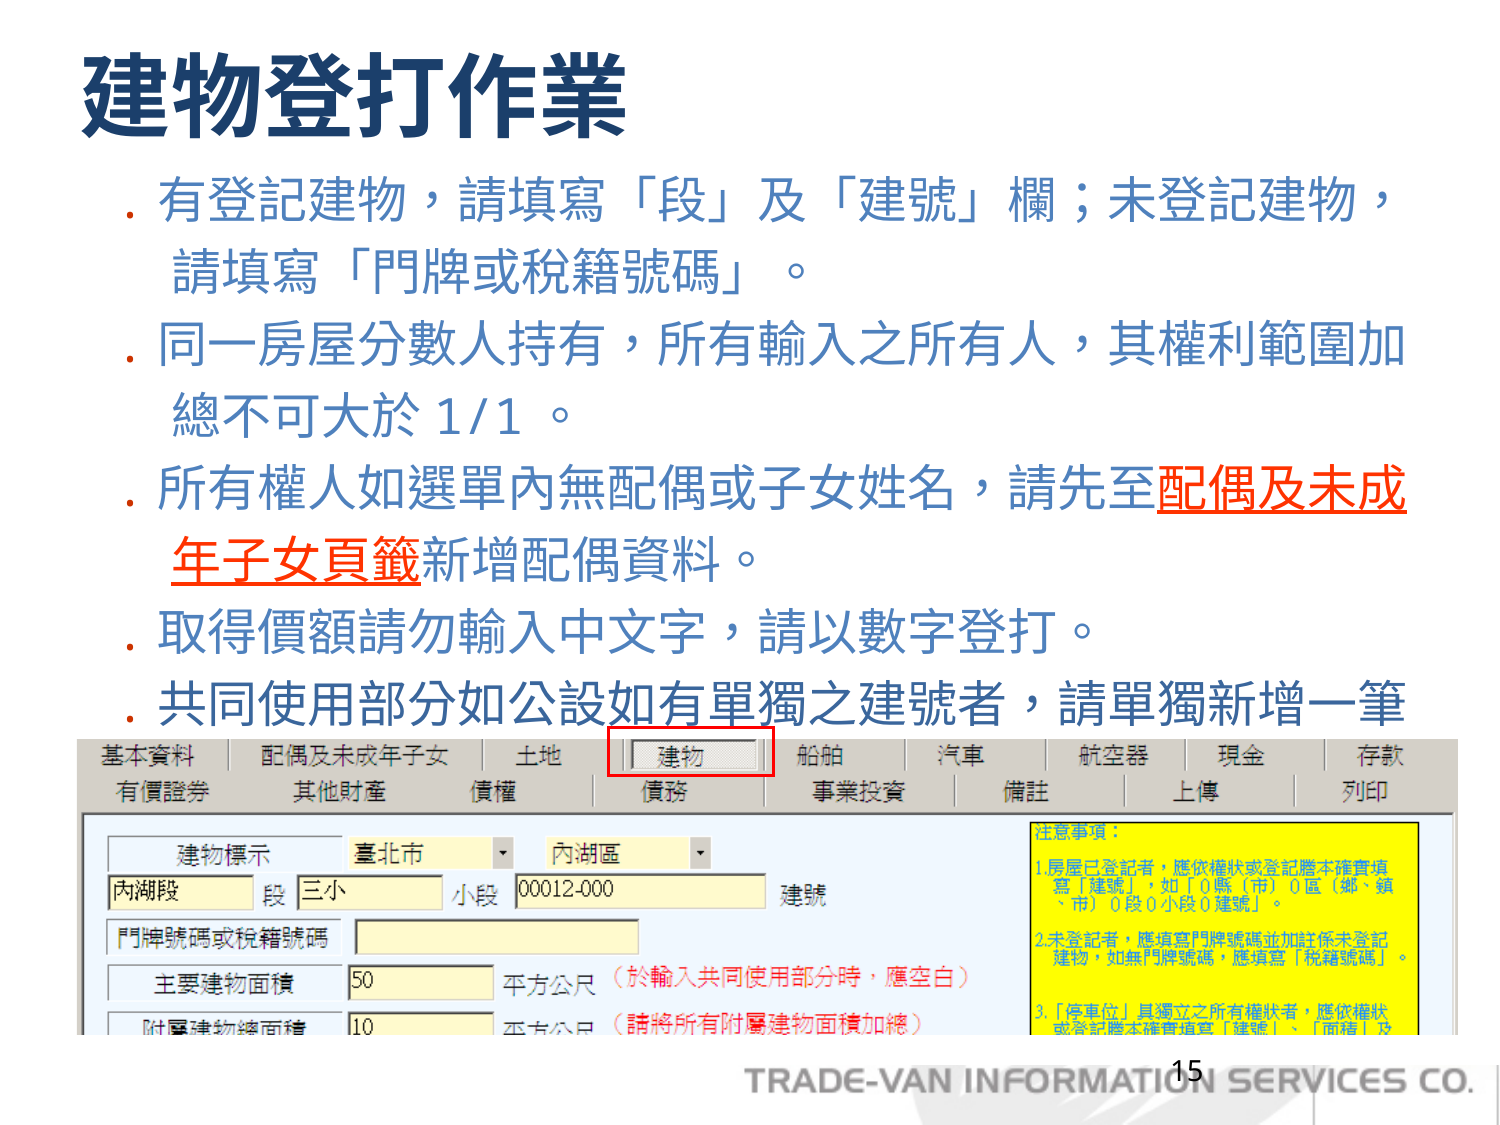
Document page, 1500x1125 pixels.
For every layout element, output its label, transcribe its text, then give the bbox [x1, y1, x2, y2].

text_box [615, 693, 626, 711]
picture [76, 739, 1458, 1035]
text_box [777, 700, 801, 723]
text_box [1279, 690, 1288, 701]
text_box [668, 716, 694, 726]
text_box [1283, 681, 1295, 687]
text_box [981, 690, 991, 696]
text_box [674, 681, 768, 726]
text_box [0, 0, 1500, 1100]
text_box [612, 681, 676, 726]
text_box [673, 708, 694, 713]
text_box [175, 681, 189, 691]
text_box 建物登打作業 [65, 0, 1415, 187]
text_box [1177, 700, 1201, 723]
text_box [734, 697, 746, 702]
text_box [719, 704, 730, 709]
picture [610, 739, 772, 774]
text_box [291, 697, 300, 705]
text_box [974, 708, 994, 713]
text_box [175, 694, 189, 706]
text_box ․有登記建物，請填寫「段」及「建號」欄；未登記建物，請填寫「門牌或稅籍號碼」。 ․同一房屋分數人持有，所有輸入之所有人，其權利範圍加總不可大於1/1。 ․所有權人如選單內無配偶或子女姓名，請先至配偶及未成年子女頁籤新增配偶資料。 ․取得價額請勿輸入中文字，請以數字登打。 ․共同使用部分如公設如有單獨之建號者，請單獨新增一筆 [100, 149, 1435, 681]
text_box [734, 704, 746, 709]
text_box [1290, 690, 1299, 701]
text_box [673, 699, 694, 704]
text_box [278, 697, 287, 705]
text_box [974, 716, 994, 721]
text_box [610, 729, 772, 739]
text_box [719, 697, 730, 702]
text_box [465, 693, 476, 711]
